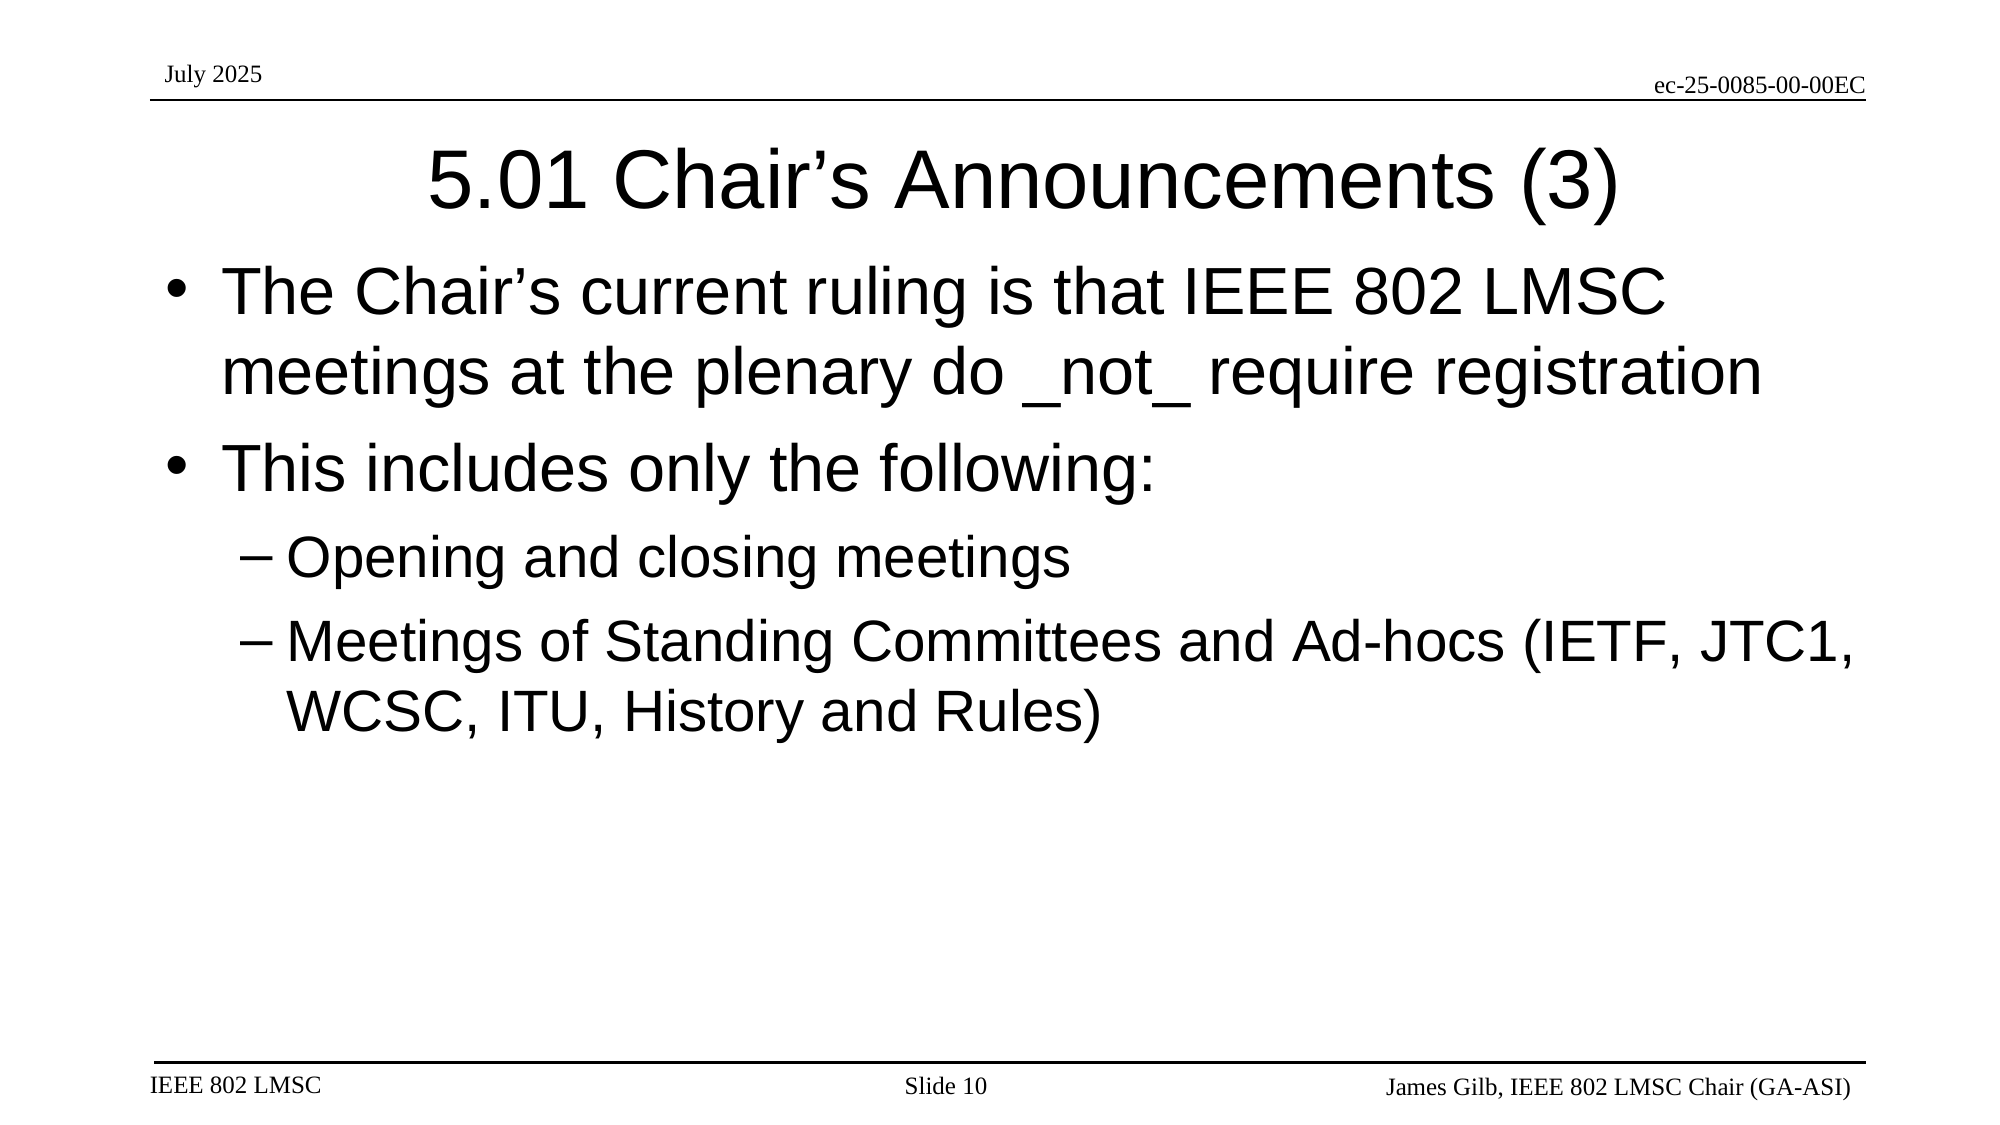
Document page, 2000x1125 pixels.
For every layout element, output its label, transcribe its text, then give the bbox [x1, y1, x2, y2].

list The Chair’s current ruling is that IEEE 802 LMSC meetings at the plenary do _not_ require registration This includes only the following: Opening and closing meetings Meetings of Standing Committees and Ad-hocs (IETF, JTC1, WCSC, ITU, History and Rules) [149, 239, 1900, 1051]
title 5.01 Chair’s Announcements (3) [149, 112, 1900, 238]
